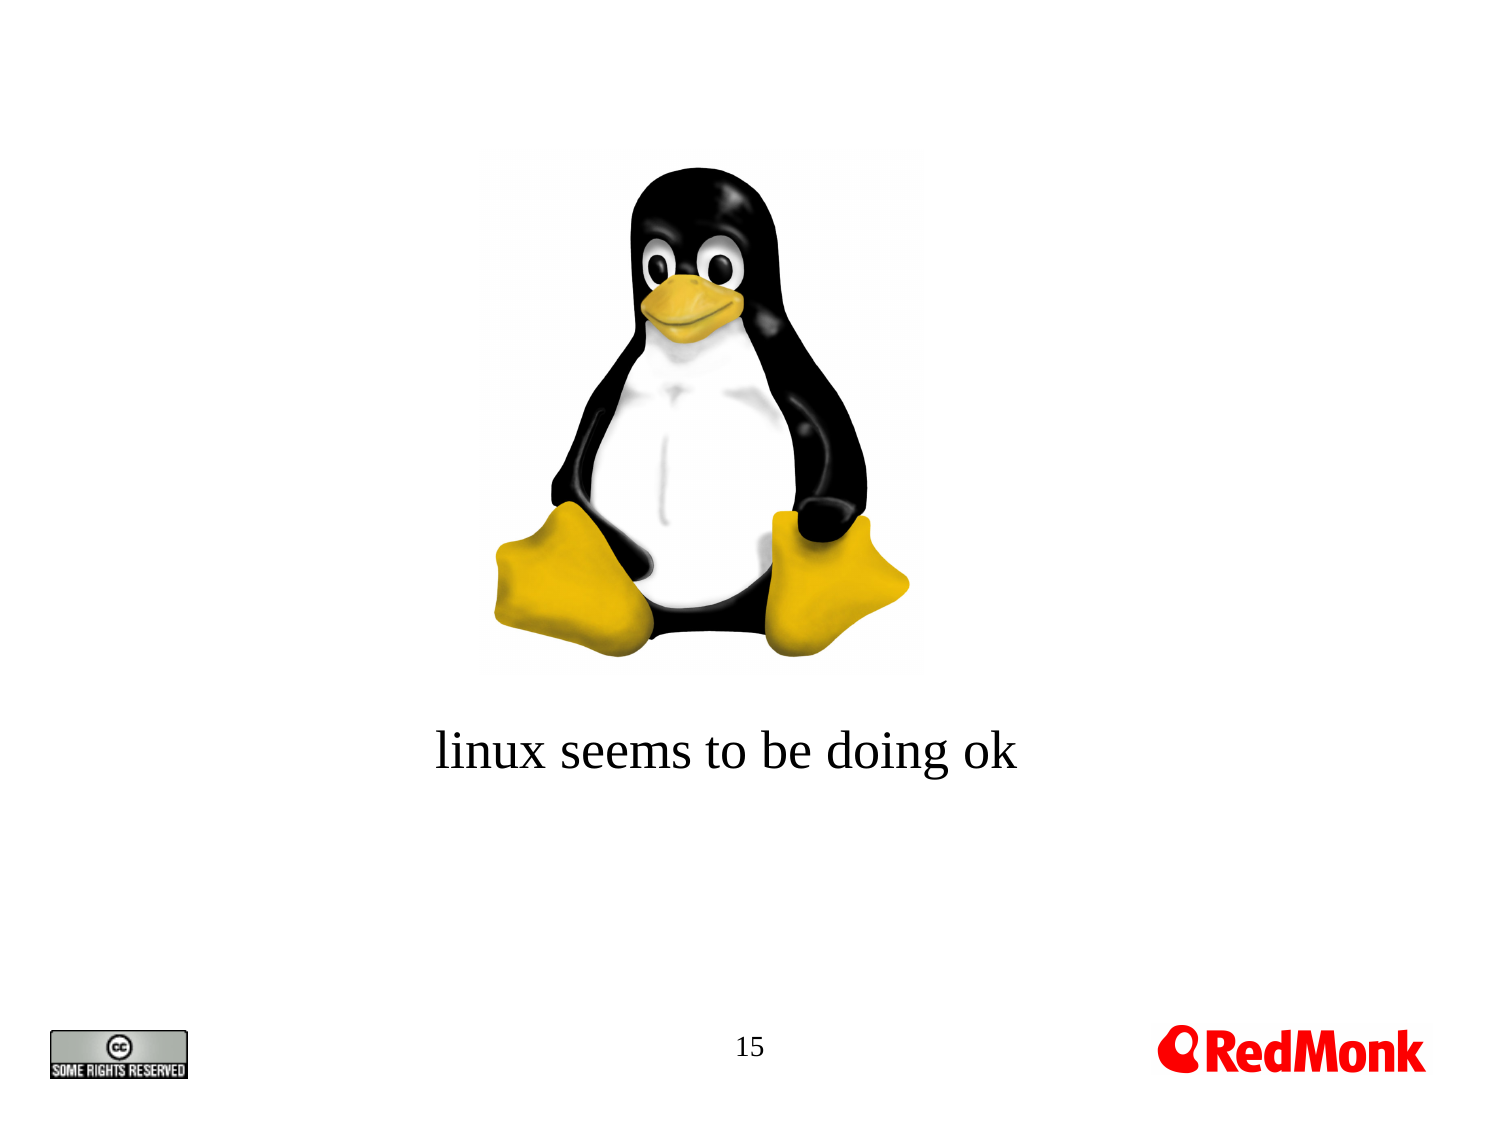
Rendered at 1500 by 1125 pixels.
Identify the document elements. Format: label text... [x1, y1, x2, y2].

picture [479, 149, 924, 676]
picture [50, 1030, 188, 1079]
picture [1151, 1023, 1433, 1075]
text_box linux seems to be doing ok [420, 733, 1130, 809]
